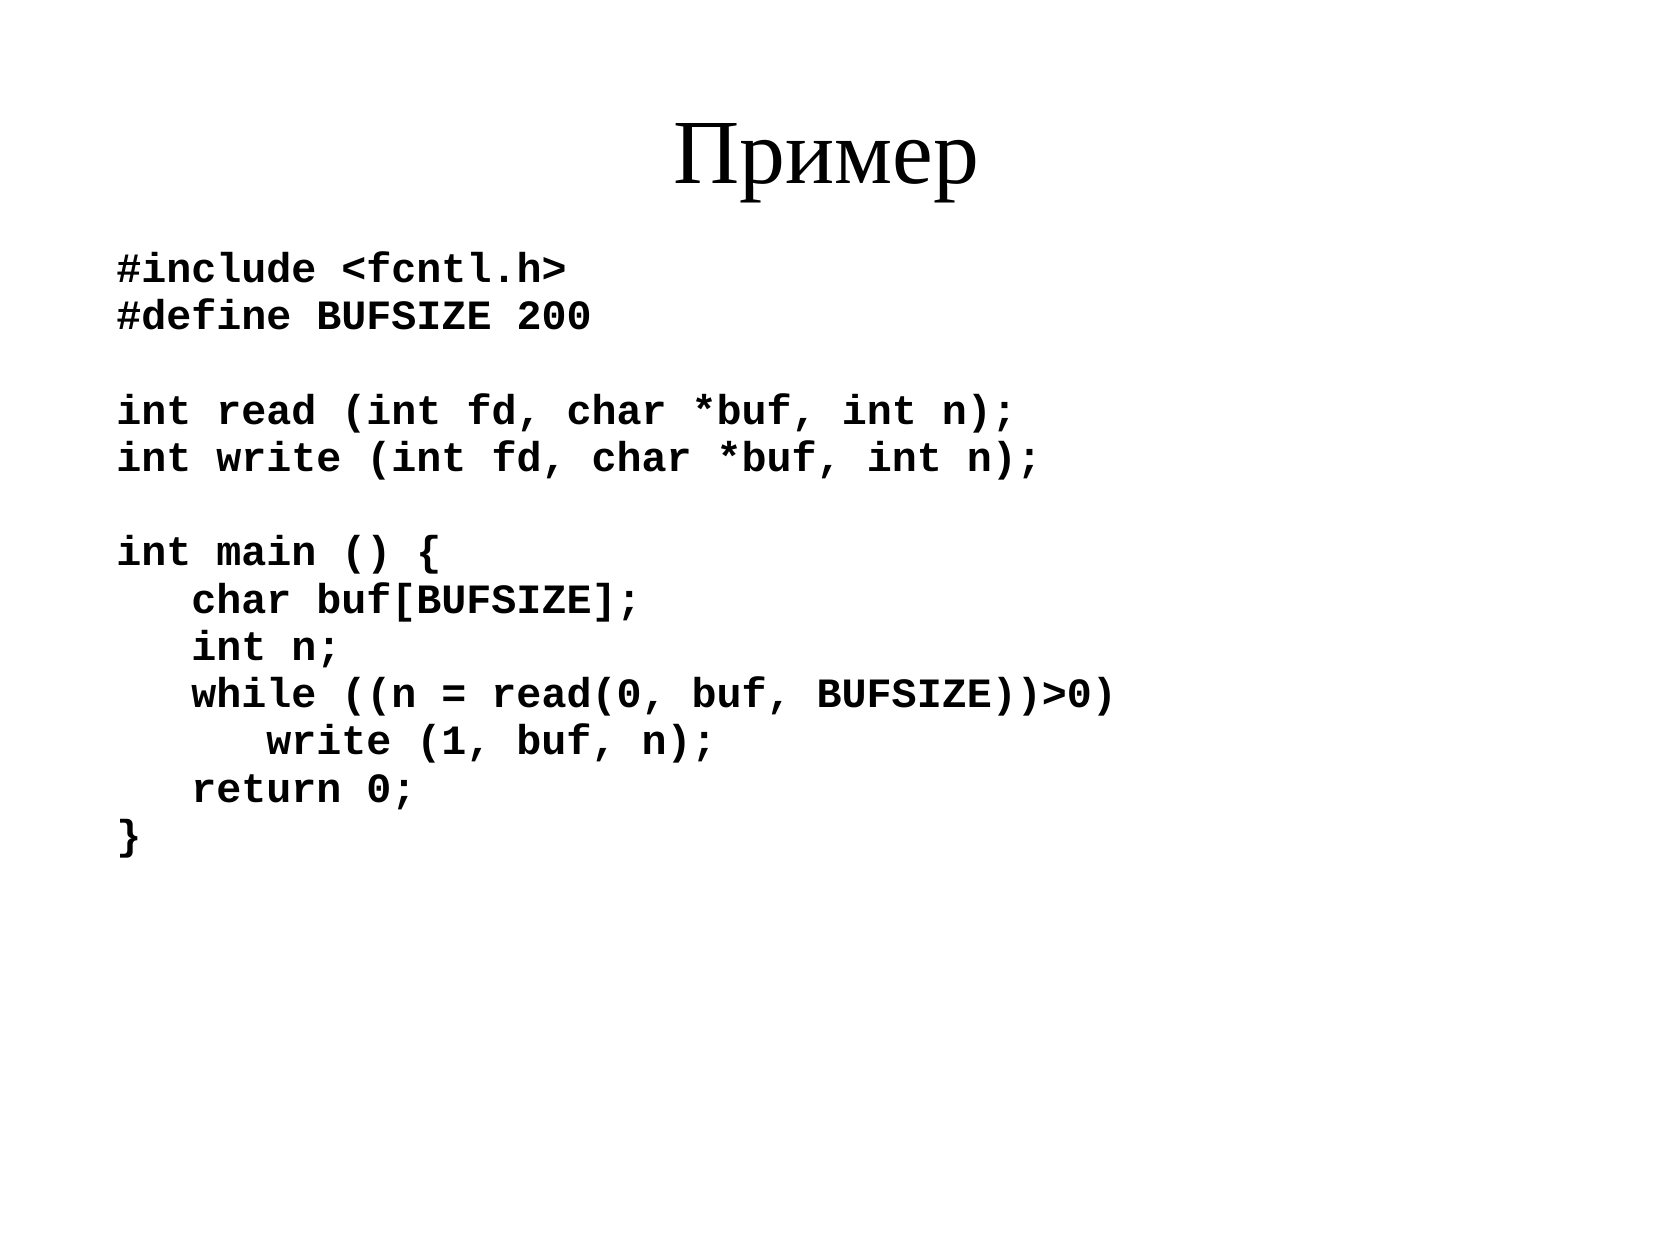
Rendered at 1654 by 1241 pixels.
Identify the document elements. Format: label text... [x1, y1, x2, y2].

title Пример [82, 49, 1571, 257]
text_box #include <fcntl.h> #define BUFSIZE 200 int read (int fd, char *buf, int n); int write (int fd, char *buf, int n); int main () { char buf[BUFSIZE]; int n; while ((n = read(0, buf, BUFSIZE))>0) write (1, buf, n); return 0; } [101, 240, 1654, 924]
